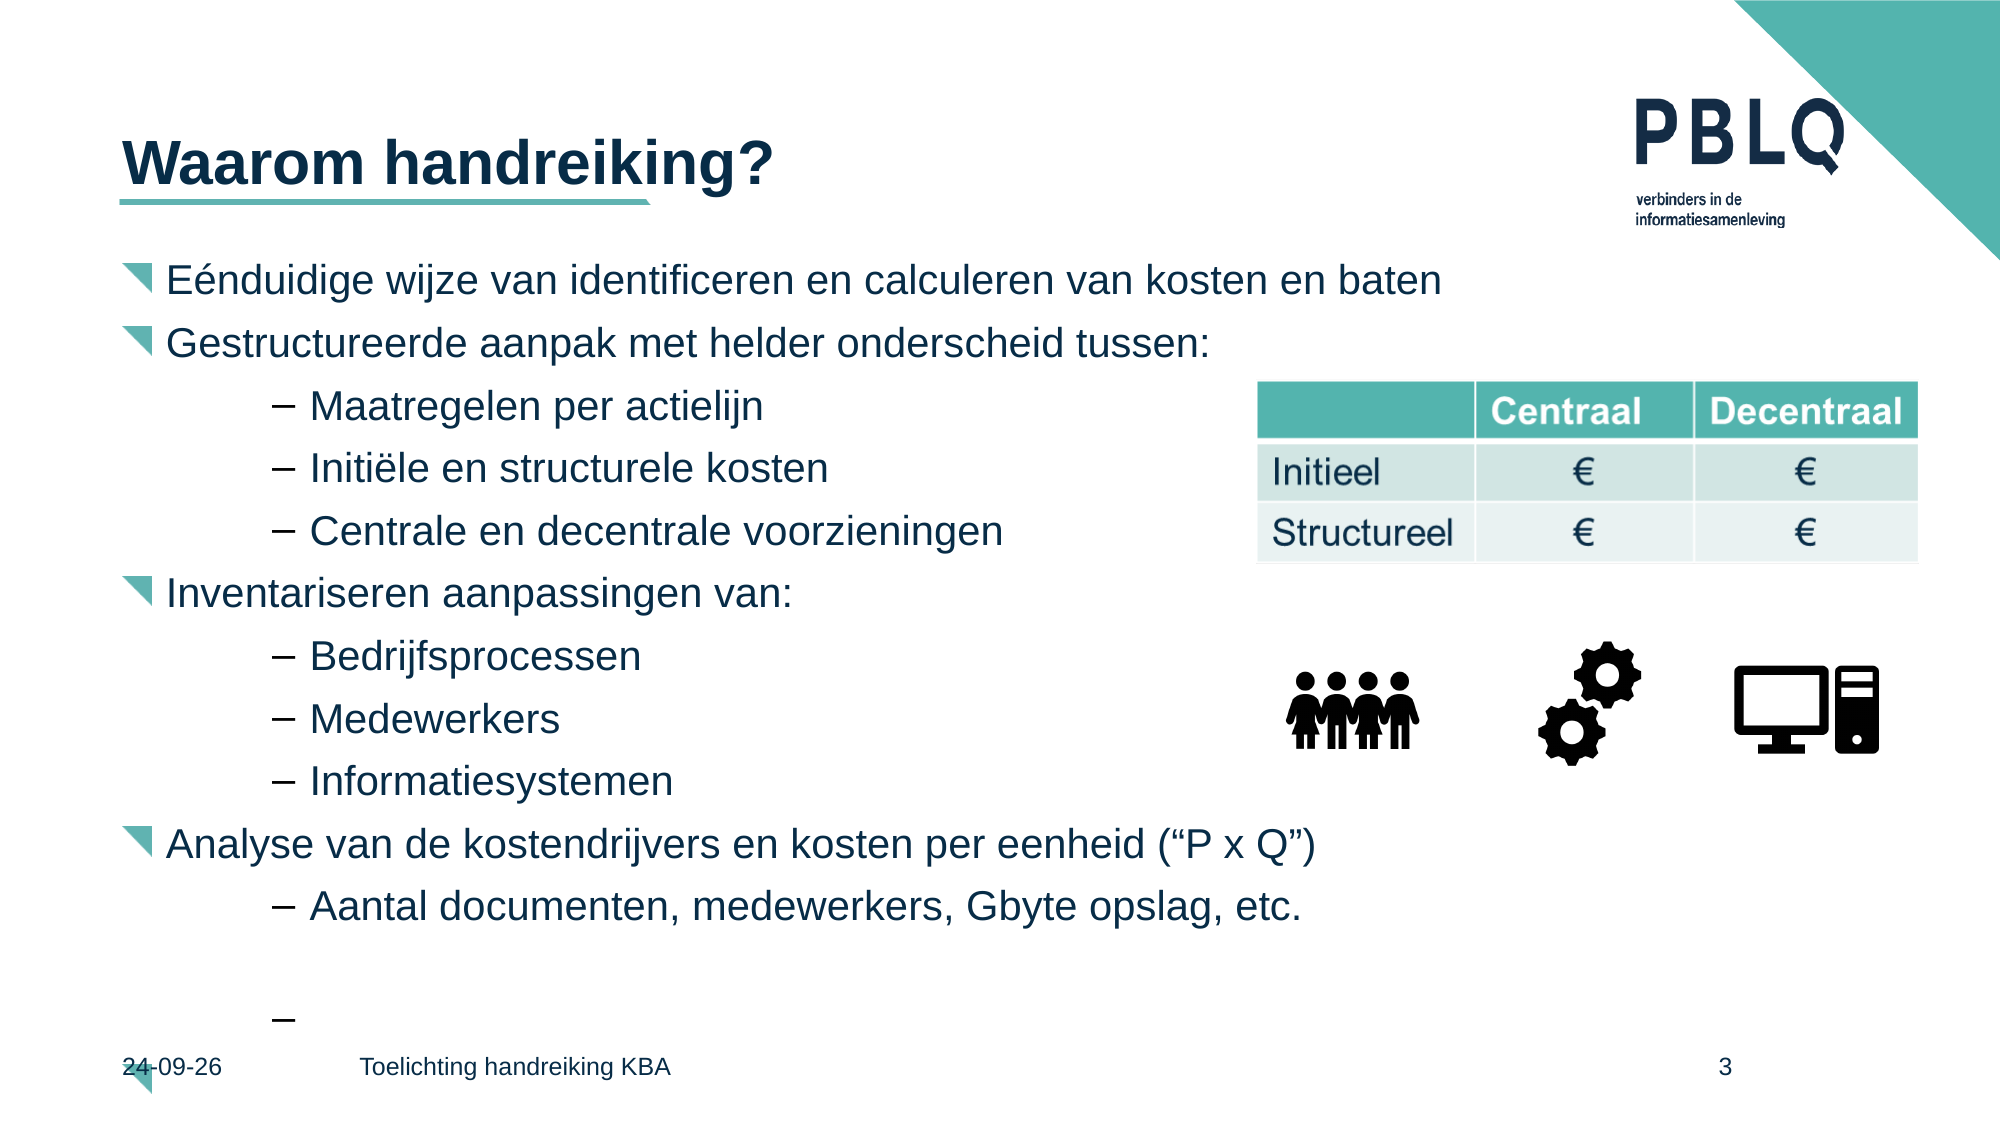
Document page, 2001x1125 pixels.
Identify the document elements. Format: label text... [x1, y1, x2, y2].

title Waarom handreiking? [107, 41, 1616, 205]
picture [1256, 376, 1919, 579]
text_box 6-5-2025 [107, 1042, 314, 1103]
picture [1731, 634, 1882, 785]
list Eénduidige wijze van identificeren en calculeren van kosten en baten Gestructureerde aanpak met helder onderscheid tussen: Maatregelen per actielijn Initiële en structurele kosten Centrale en decentrale voorzieningen Inventariseren aanpassingen van: Bedrijfsprocessen Medewerkers Informatiesystemen Analyse van de kostendrijvers en kosten per eenheid (“P x Q”) Aantal documenten, medewerkers, Gbyte opslag, etc. [107, 245, 1911, 1014]
picture [1276, 637, 1427, 788]
picture [1514, 628, 1665, 779]
text_box Toelichting handreiking KBA [344, 1042, 1674, 1103]
text_box [1703, 1042, 1911, 1103]
